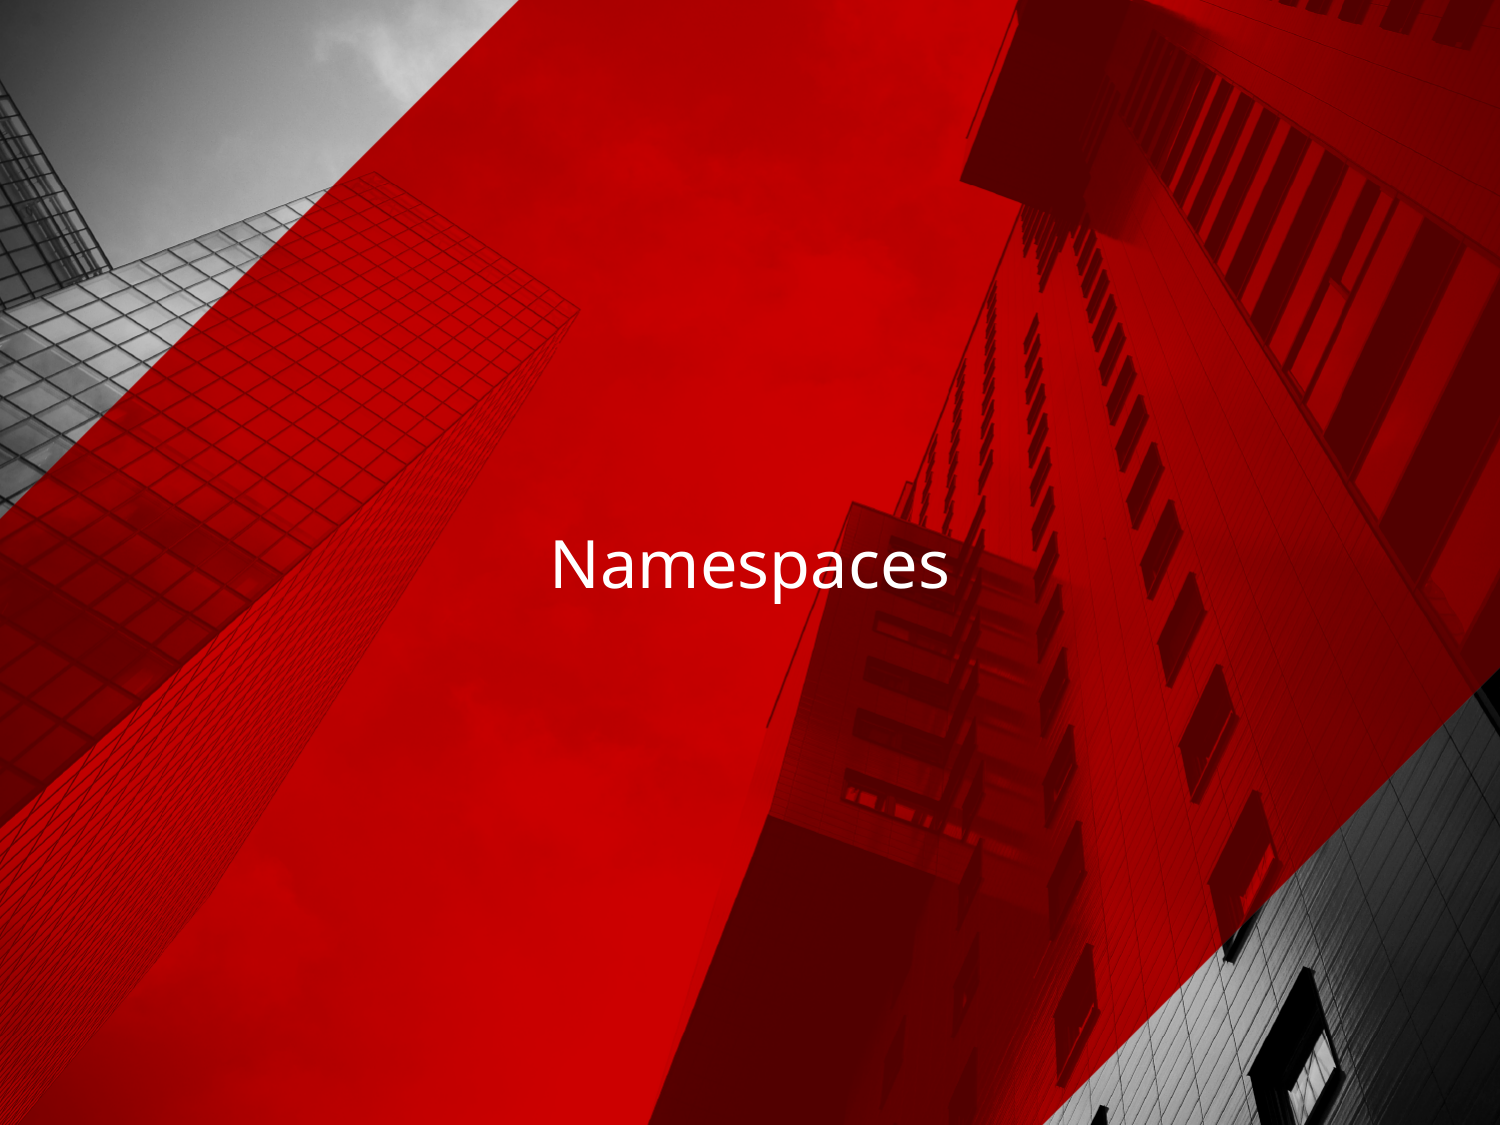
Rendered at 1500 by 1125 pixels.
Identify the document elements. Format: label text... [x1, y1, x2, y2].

title Namespaces [255, 468, 1246, 657]
picture [0, 0, 1500, 1125]
